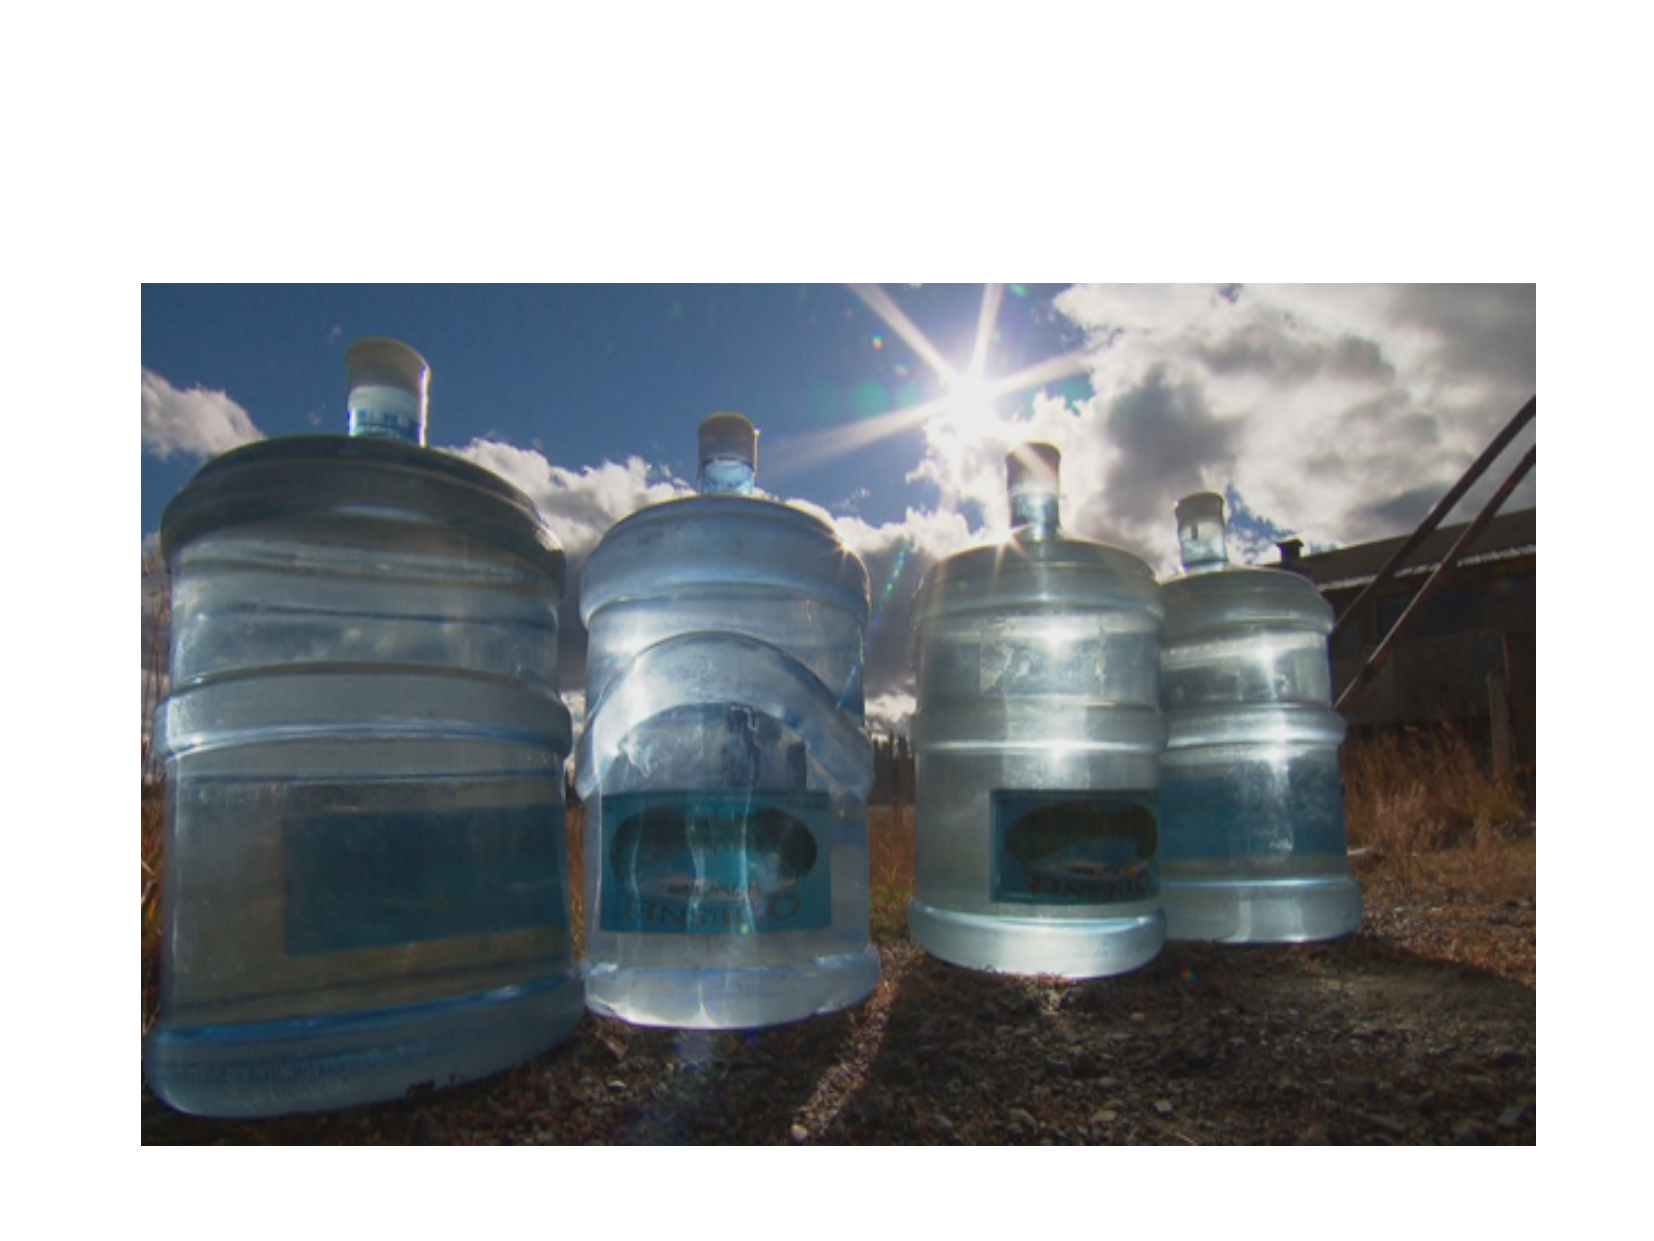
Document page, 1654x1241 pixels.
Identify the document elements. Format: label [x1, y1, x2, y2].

picture [141, 283, 1536, 1146]
